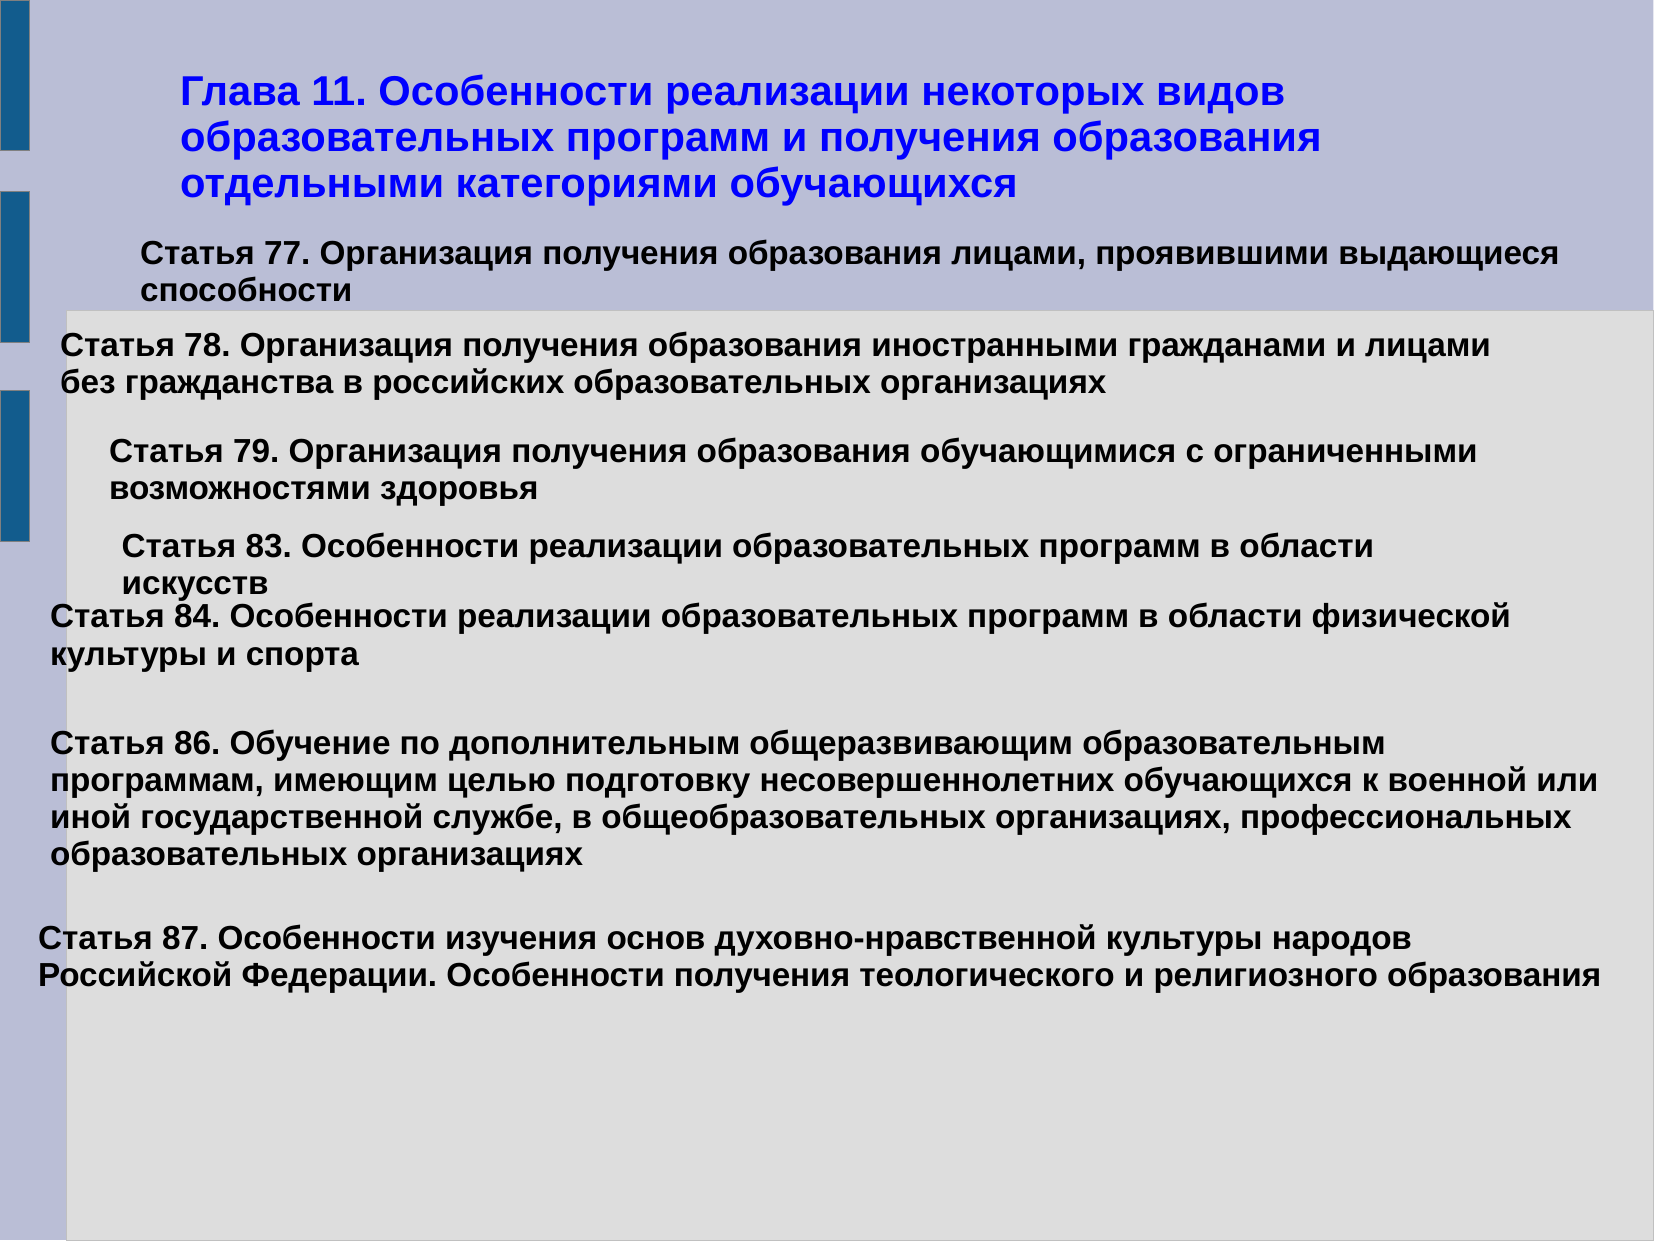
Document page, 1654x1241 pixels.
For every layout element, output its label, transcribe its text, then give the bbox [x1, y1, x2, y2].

text_box Статья 83. Особенности реализации образовательных программ в области искусств [106, 519, 1546, 621]
text_box Статья 79. Организация получения образования обучающимися с ограниченными возможностями здоровья [94, 425, 1626, 565]
text_box Статья 78. Организация получения образования иностранными гражданами и лицами без гражданства в российских образовательных организациях [45, 318, 1571, 459]
text_box Глава 11. Особенности реализации некоторых видов образовательных программ и получения образования отдельными категориями обучающихся [165, 59, 1430, 218]
text_box Статья 77. Организация получения образования лицами, проявившими выдающиеся способности [125, 227, 1583, 367]
text_box Статья 84. Особенности реализации образовательных программ в области физической культуры и спорта [35, 590, 1536, 717]
text_box Статья 87. Особенности изучения основ духовно-нравственной культуры народов Российской Федерации. Особенности получения теологического и религиозного образования [23, 911, 1629, 1052]
text_box Статья 86. Обучение по дополнительным общеразвивающим образовательным программам, имеющим целью подготовку несовершеннолетних обучающихся к военной или иной государственной службе, в общеобразовательных организациях, профессиональных образовательных организациях [35, 717, 1623, 911]
